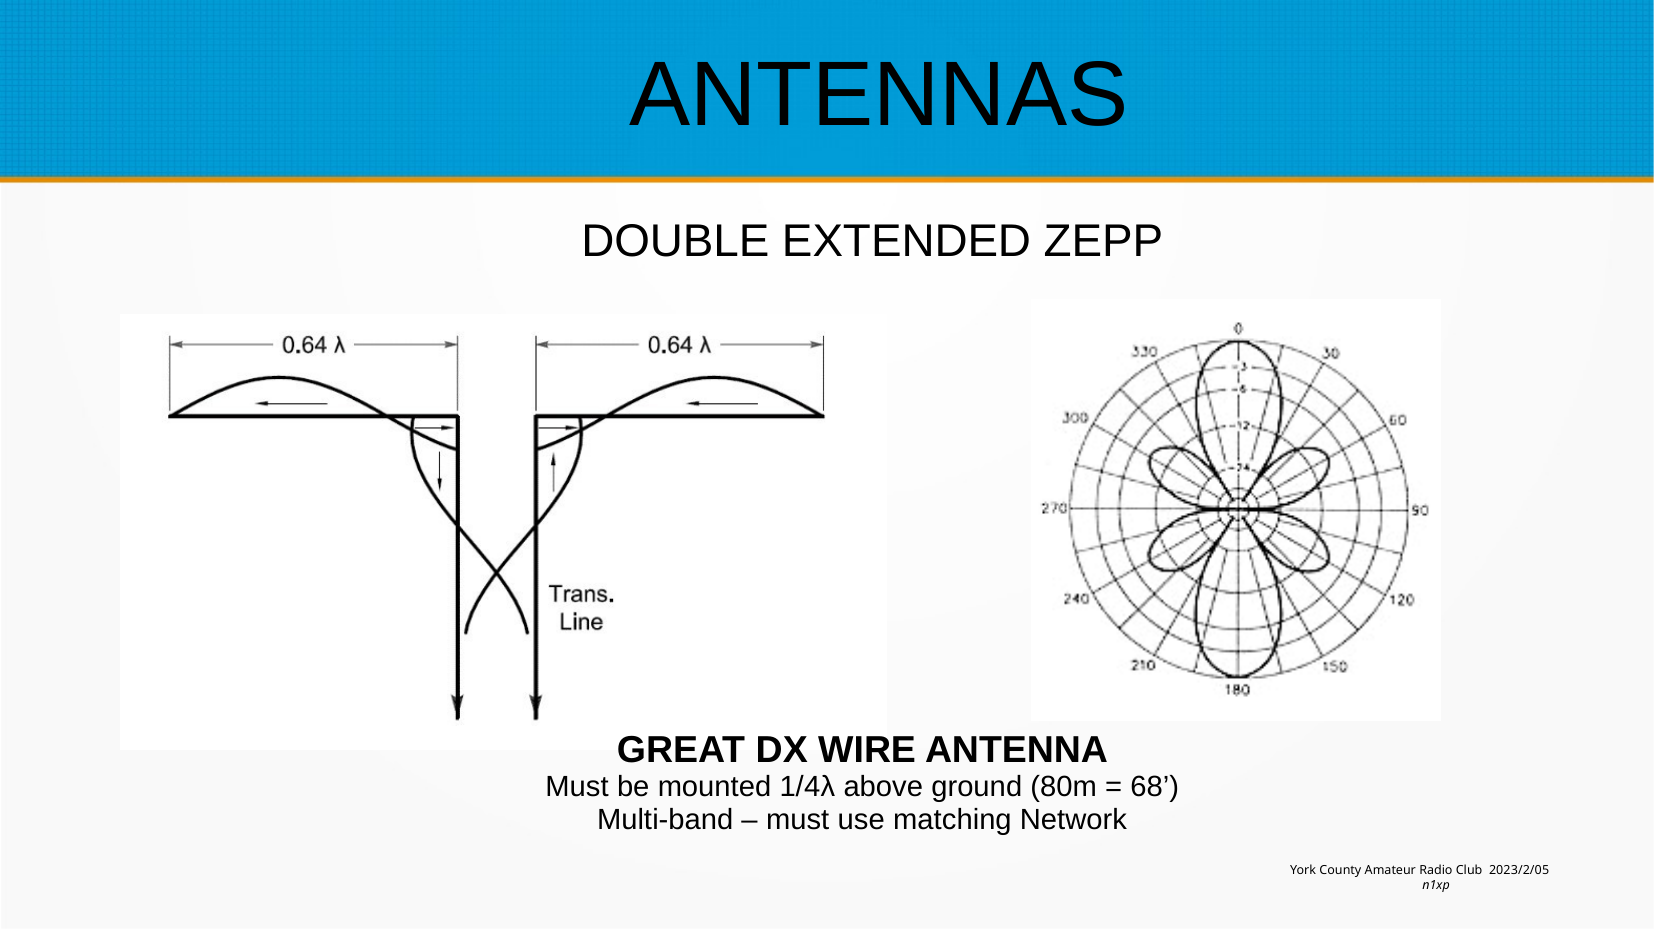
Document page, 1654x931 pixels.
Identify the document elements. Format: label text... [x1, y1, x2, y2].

text_box DOUBLE EXTENDED ZEPP [542, 207, 1203, 283]
picture [0, 175, 1654, 931]
text_box ANTENNAS [257, 34, 1502, 153]
text_box GREAT DX WIRE ANTENNA Must be mounted 1/4λ above ground (80m = 68’) Multi-band – must use matching Network [420, 720, 1306, 844]
text_box York County Amateur Radio Club 2023/2/05 n1xp [1284, 856, 1588, 897]
